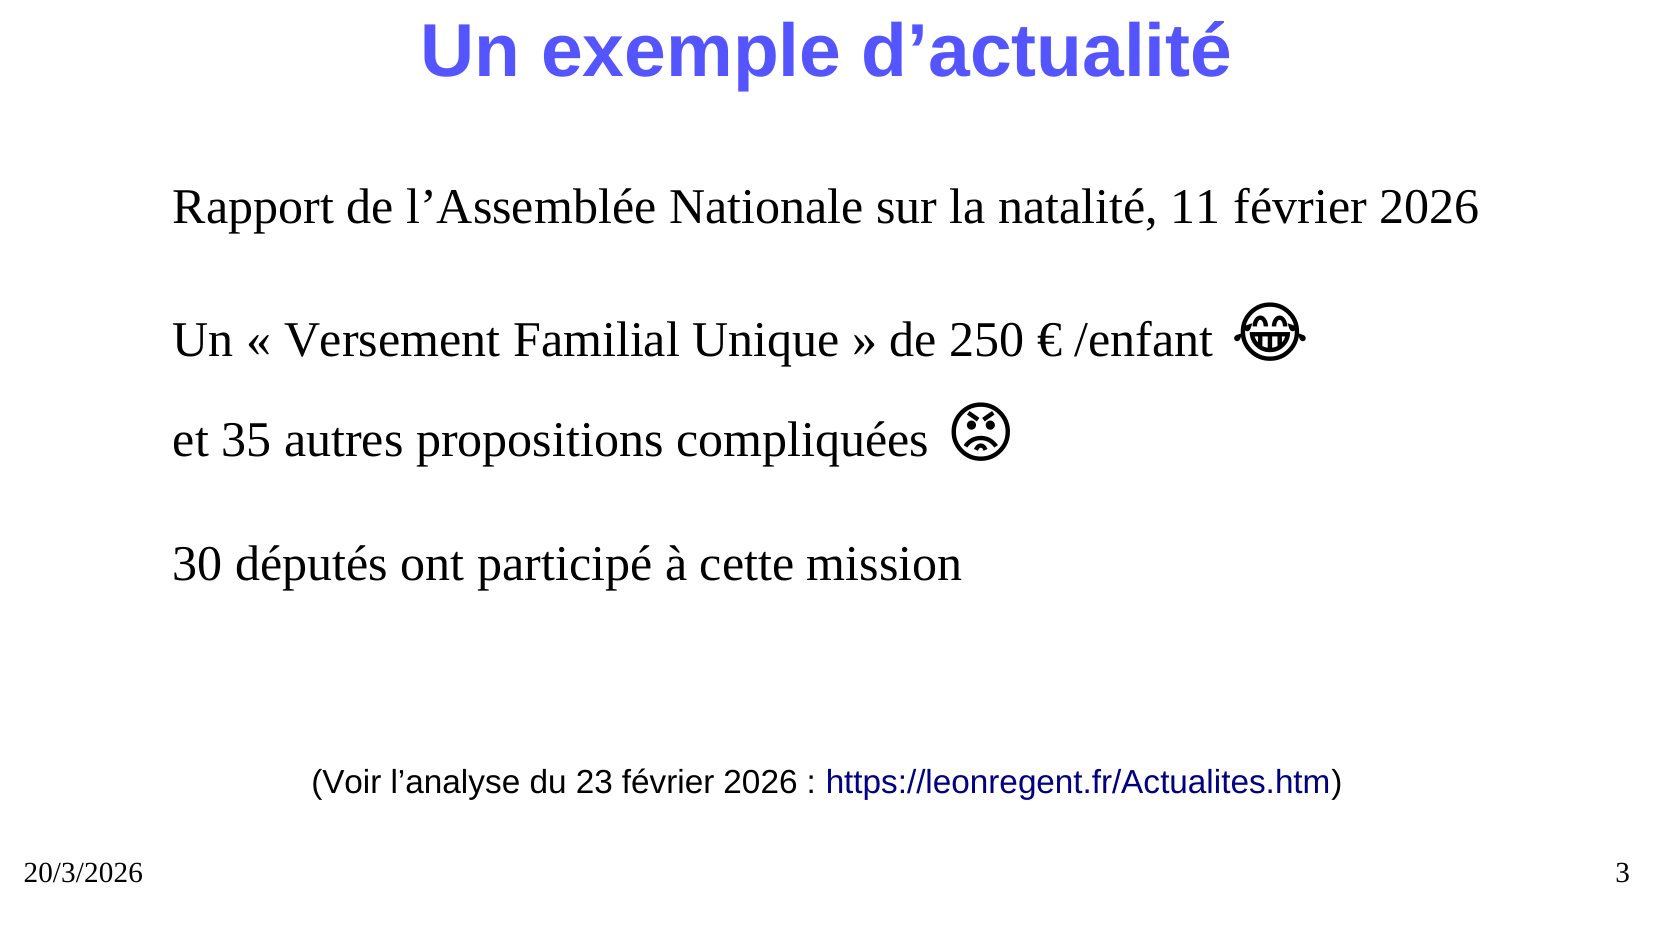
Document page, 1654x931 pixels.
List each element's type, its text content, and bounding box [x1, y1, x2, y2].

title Un exemple d’actualité [29, 0, 1625, 93]
text_box Rapport de l’Assemblée Nationale sur la natalité, 11 février 2026 Un « Versement Familial Unique » de 250 € /enfant 😂 et 35 autres propositions compliquées 😡 30 députés ont participé à cette mission (Voir l’analyse du 23 février 2026 : https://leonregent.fr/Actualites.htm) [67, 170, 1586, 782]
